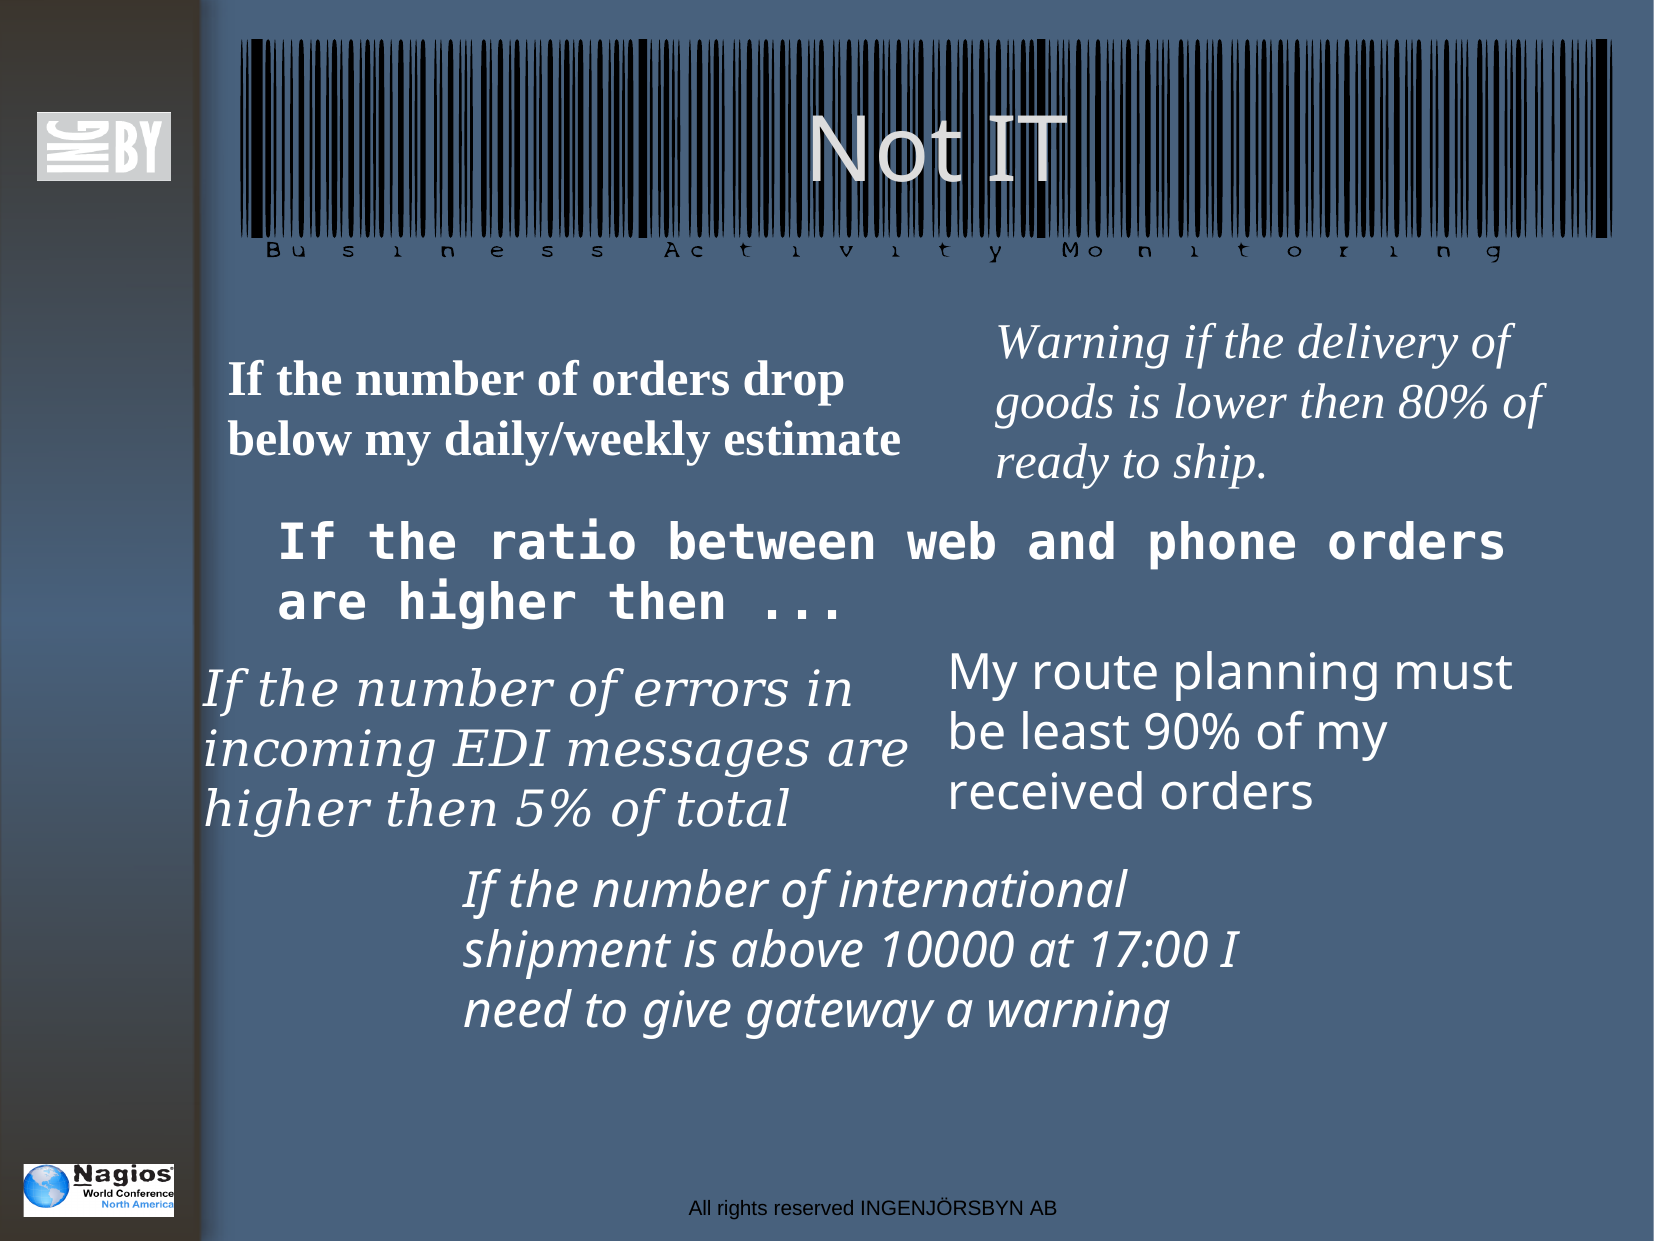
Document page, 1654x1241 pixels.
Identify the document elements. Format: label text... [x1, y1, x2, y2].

text_box My route planning must be least 90% of my received orders [932, 637, 1583, 827]
text_box If the ratio between web and phone orders are higher then ... [262, 501, 1630, 637]
title Not IT [261, 7, 1613, 283]
text_box Warning if the delivery of goods is lower then 80% of ready to ship. [980, 301, 1630, 496]
text_box If the number of international shipment is above 10000 at 17:00 I need to give gateway a warning [449, 850, 1270, 1046]
picture [0, 0, 1654, 1241]
text_box If the number of errors in incoming EDI messages are higher then 5% of total [188, 649, 932, 792]
text_box If the number of orders drop below my daily/weekly estimate [212, 337, 922, 533]
